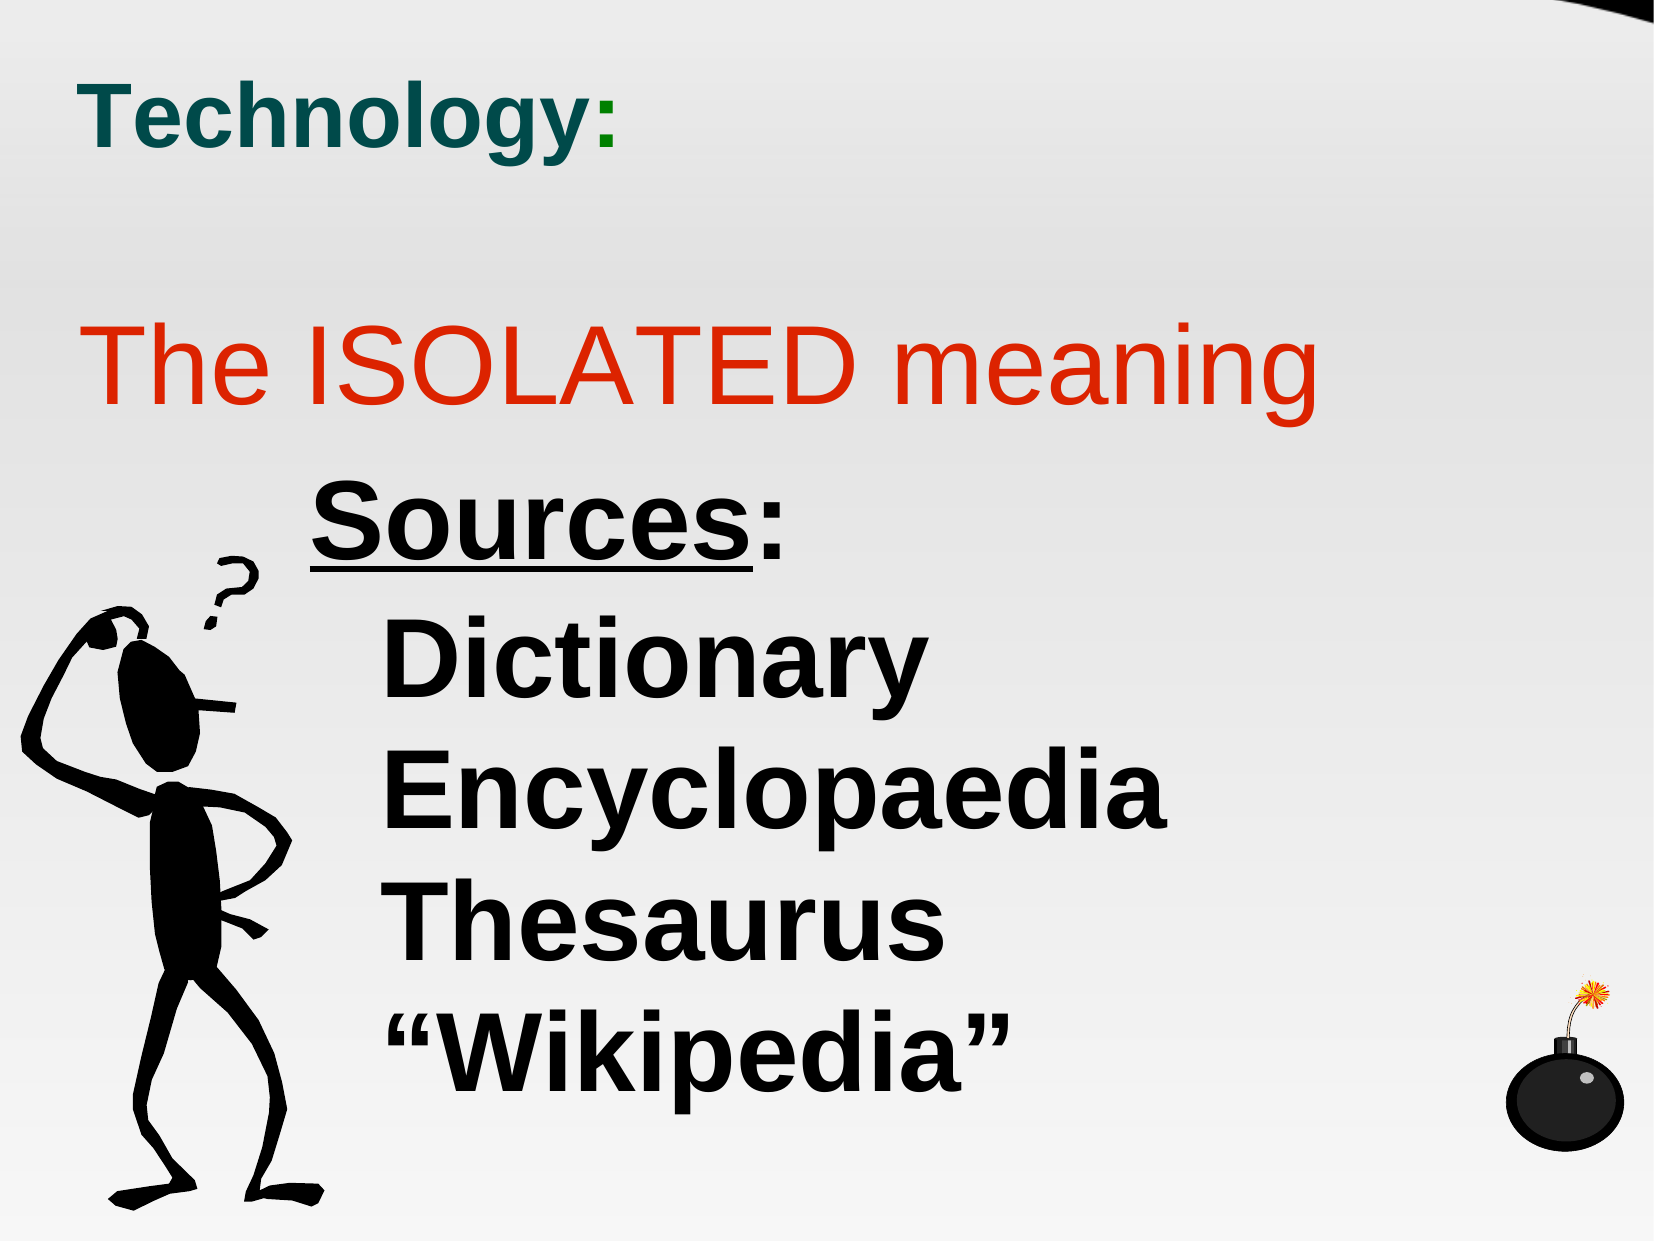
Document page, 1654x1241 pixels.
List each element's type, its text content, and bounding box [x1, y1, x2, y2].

title Technology: [76, 7, 886, 200]
list The ISOLATED meaning Sources: Dictionary Encyclopaedia Thesaurus “Wikipedia” [46, 265, 1624, 1093]
picture [0, 0, 1654, 1241]
